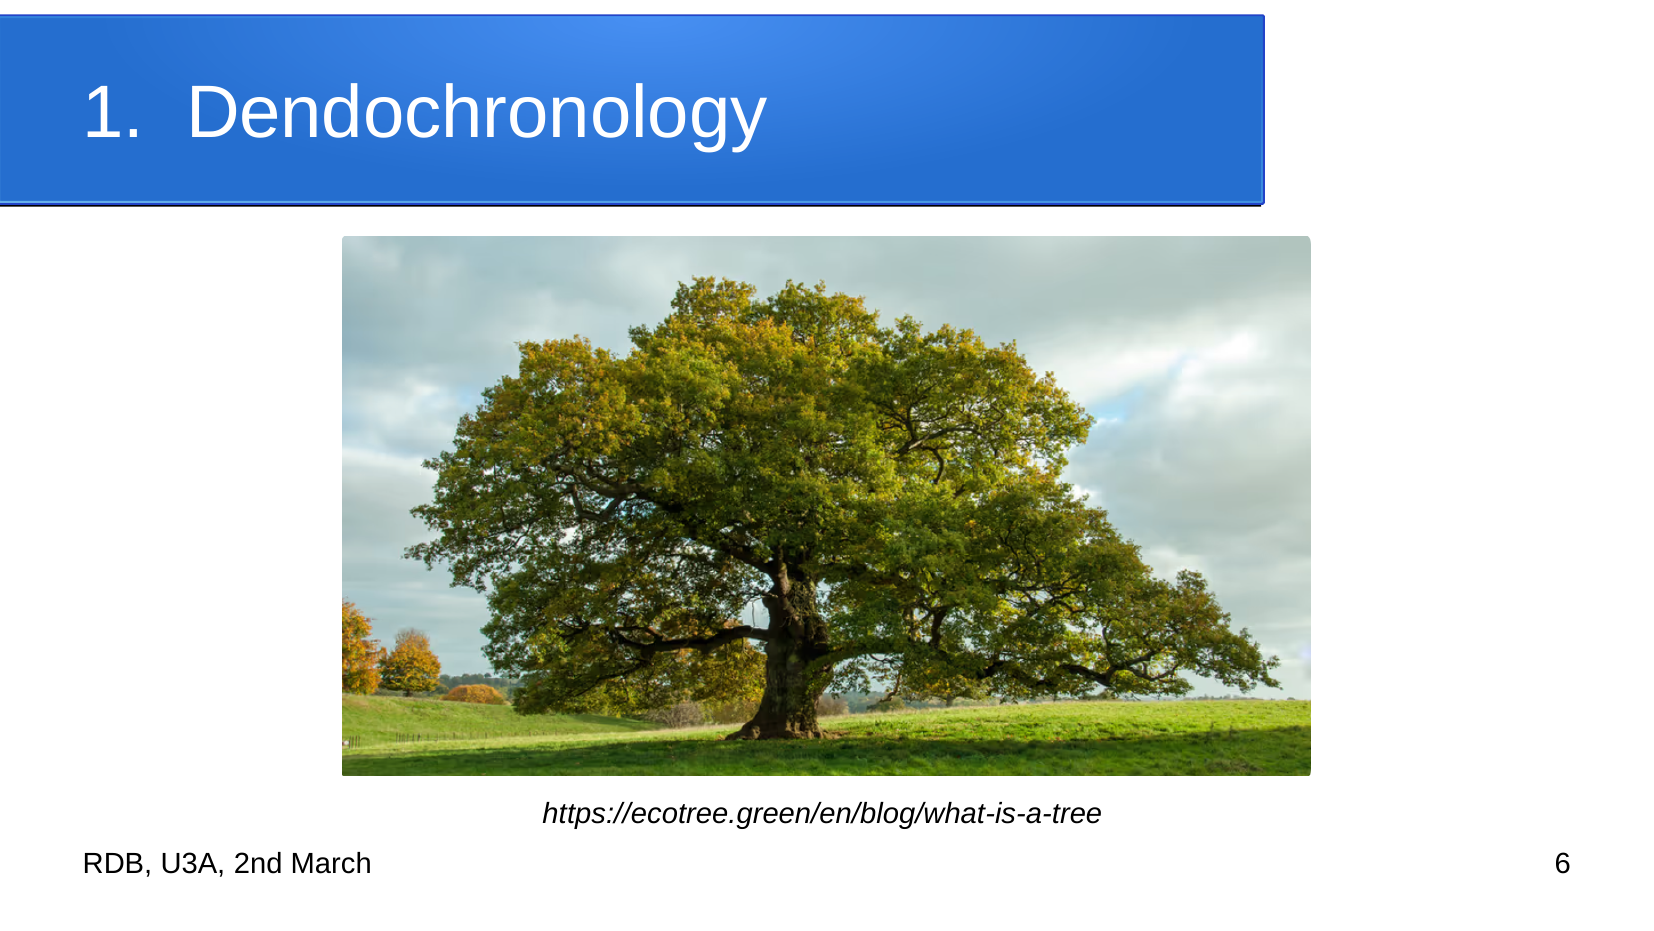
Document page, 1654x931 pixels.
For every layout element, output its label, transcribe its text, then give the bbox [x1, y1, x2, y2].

title 1. Dendochronology [82, 35, 1235, 189]
text_box https://ecotree.green/en/blog/what-is-a-tree [527, 789, 1134, 870]
picture [342, 236, 1311, 776]
